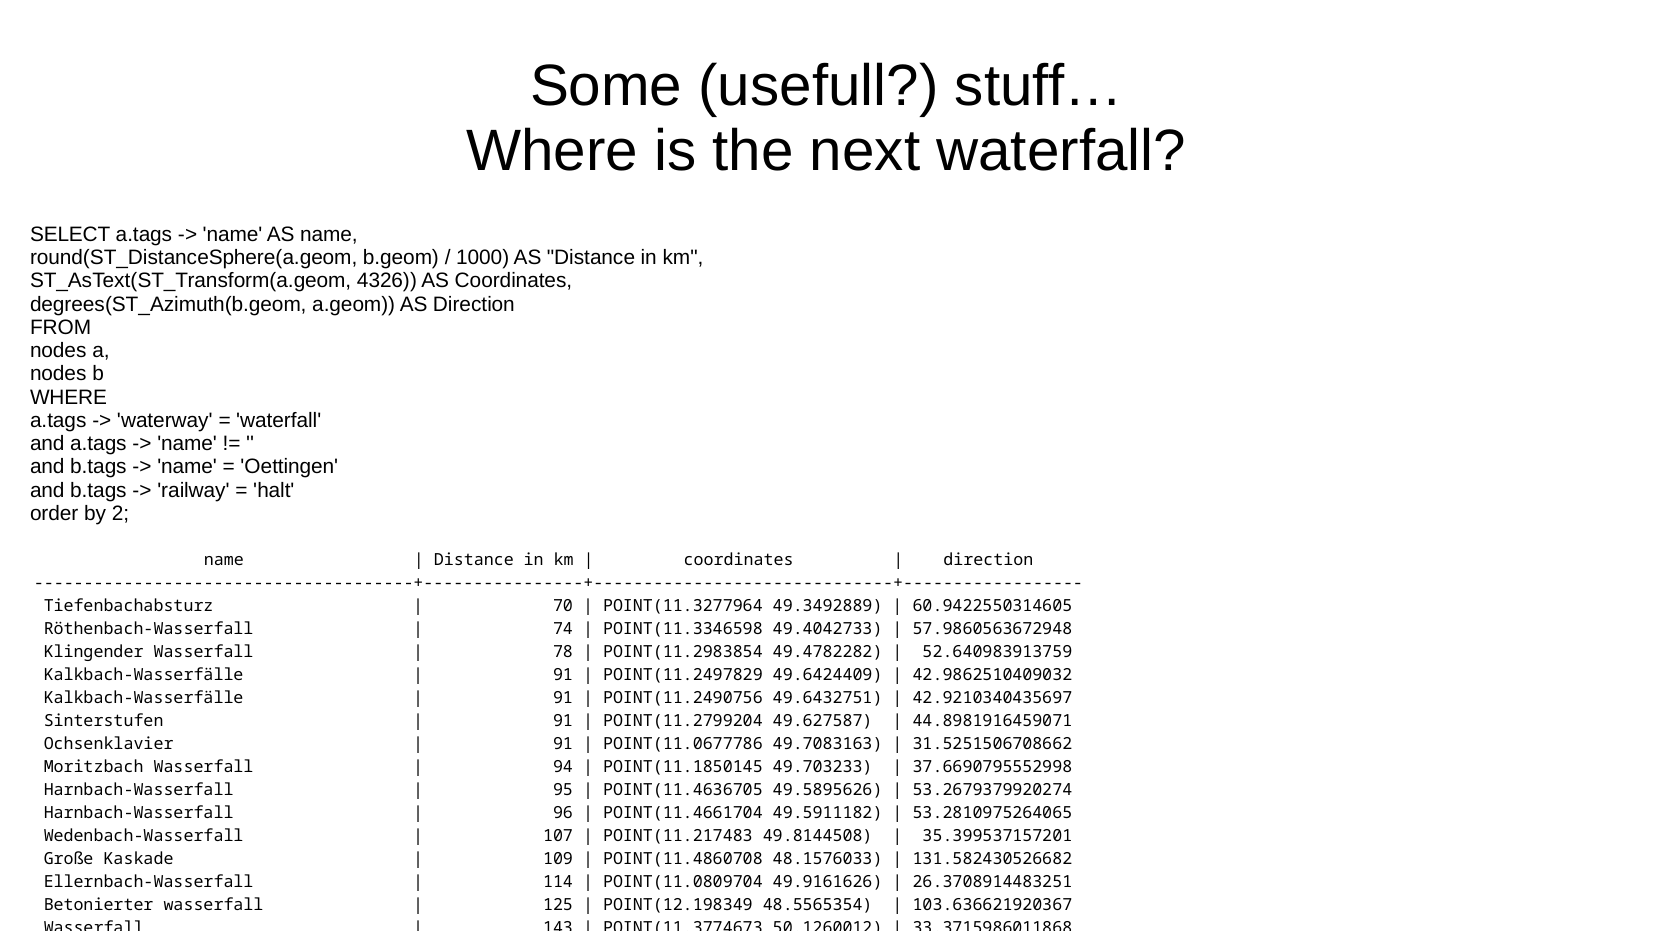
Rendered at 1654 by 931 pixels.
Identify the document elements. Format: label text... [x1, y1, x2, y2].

title Some (usefull?) stuff… Where is the next waterfall? [82, 15, 1571, 221]
subtitle SELECT a.tags -> 'name' AS name, round(ST_DistanceSphere(a.geom, b.geom) / 1000) AS "Distance in km", ST_AsText(ST_Transform(a.geom, 4326)) AS Coordinates, degrees(ST_Azimuth(b.geom, a.geom)) AS Direction FROM nodes a, nodes b WHERE a.tags -> 'waterway' = 'waterfall' and a.tags -> 'name' != '' and b.tags -> 'name' = 'Oettingen' and b.tags -> 'railway' = 'halt' order by 2; [30, 222, 1636, 526]
text_box name | Distance in km | coordinates | direction --------------------------------------+----------------+------------------------------+------------------ Tiefenbachabsturz | 70 | POINT(11.3277964 49.3492889) | 60.9422550314605 Röthenbach-Wasserfall | 74 | POINT(11.3346598 49.4042733) | 57.9860563672948 Klingender Wasserfall | 78 | POINT(11.2983854 49.4782282) | 52.640983913759 Kalkbach-Wasserfälle | 91 | POINT(11.2497829 49.6424409) | 42.9862510409032 Kalkbach-Wasserfälle | 91 | POINT(11.2490756 49.6432751) | 42.9210340435697 Sinterstufen | 91 | POINT(11.2799204 49.627587) | 44.8981916459071 Ochsenklavier | 91 | POINT(11.0677786 49.7083163) | 31.5251506708662 Moritzbach Wasserfall | 94 | POINT(11.1850145 49.703233) | 37.6690795552998 Harnbach-Wasserfall | 95 | POINT(11.4636705 49.5895626) | 53.2679379920274 Harnbach-Wasserfall | 96 | POINT(11.4661704 49.5911182) | 53.2810975264065 Wedenbach-Wasserfall | 107 | POINT(11.217483 49.8144508) | 35.399537157201 Große Kaskade | 109 | POINT(11.4860708 48.1576033) | 131.582430526682 Ellernbach-Wasserfall | 114 | POINT(11.0809704 49.9161626) | 26.3708914483251 Betonierter wasserfall | 125 | POINT(12.198349 48.5565354) | 103.636621920367 Wasserfall | 143 | POINT(11.3774673 50.1260012) | 33.3715986011868 Schleierfälle | 144 | POINT(10.9864347 47.6753641) | 163.033585739769 Pfersag-Wasserfall | 144 | POINT(11.2613916 50.1699689) | 28.3831474296451 [19, 540, 1621, 931]
